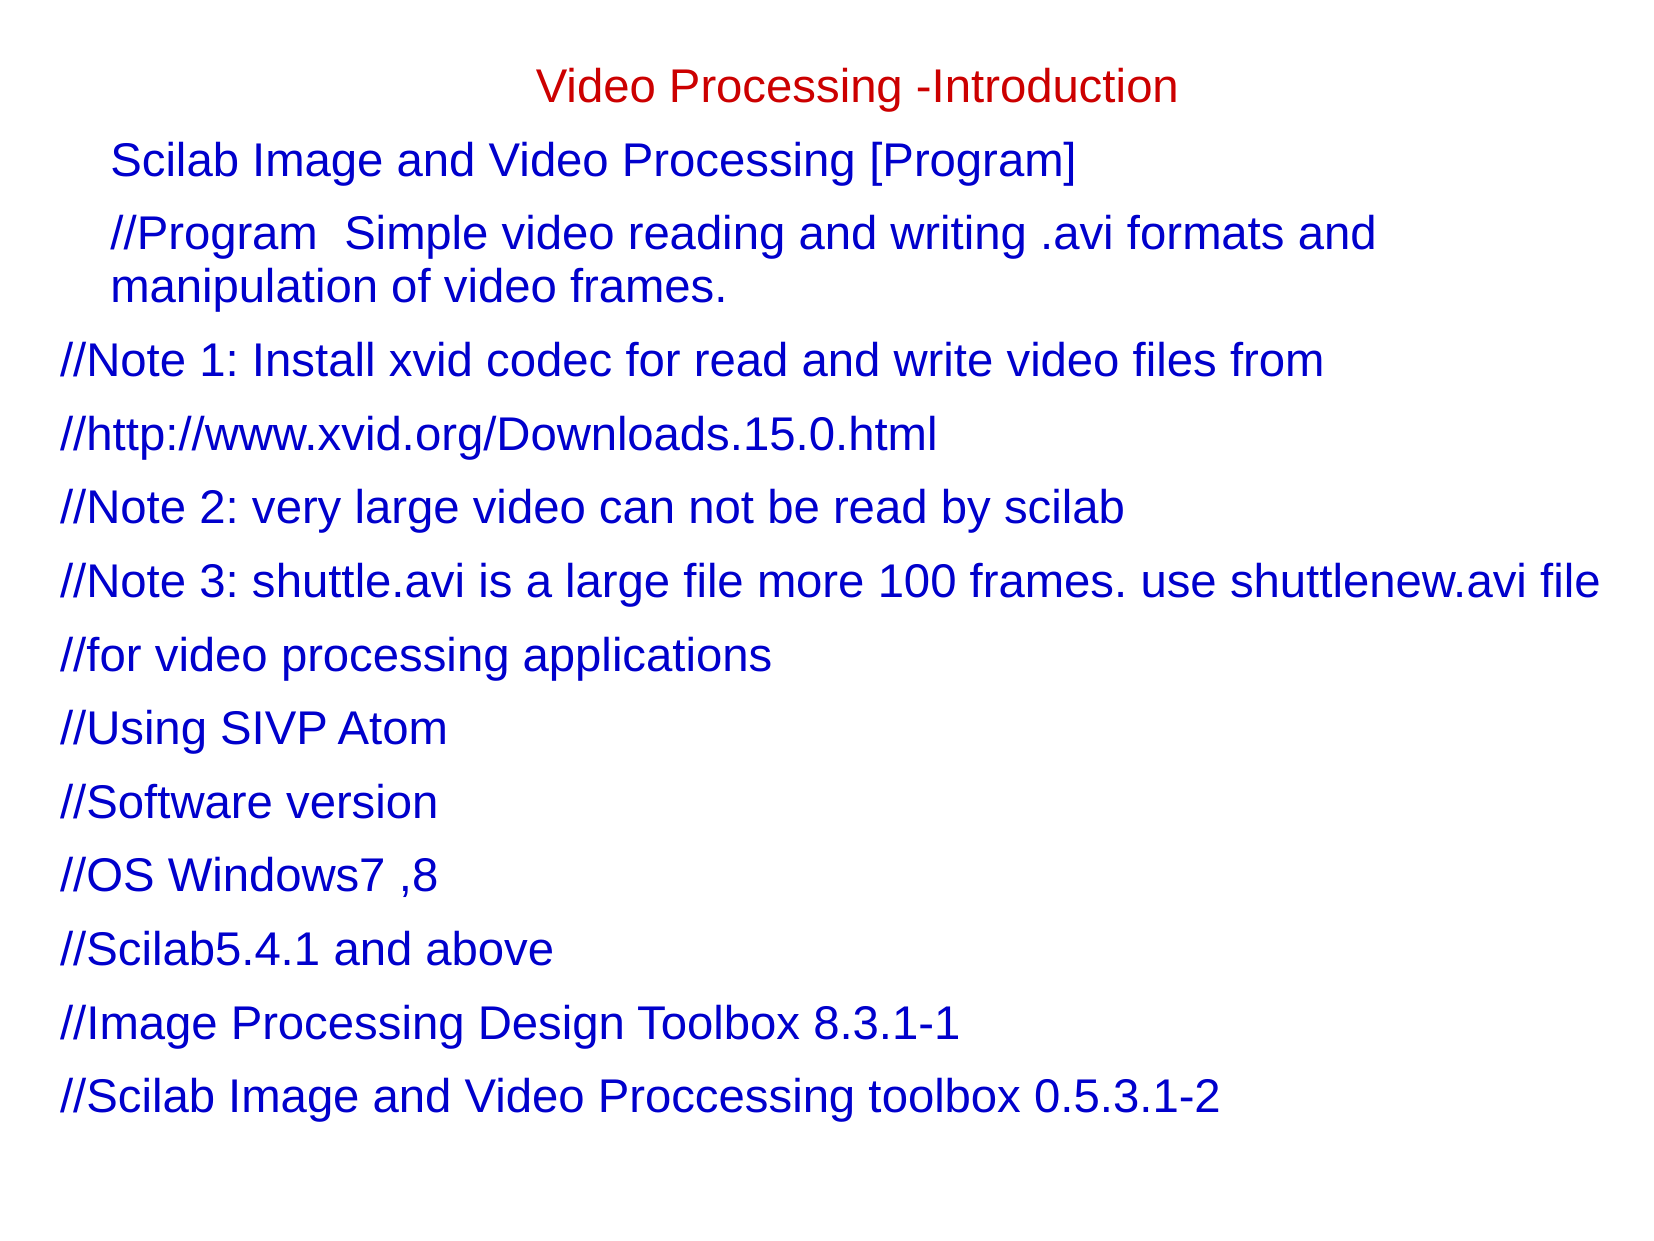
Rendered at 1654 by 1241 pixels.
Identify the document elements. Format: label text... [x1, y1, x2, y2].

list Video Processing -Introduction Scilab Image and Video Processing [Program] //Program Simple video reading and writing .avi formats and manipulation of video frames. //Note 1: Install xvid codec for read and write video files from //http://www.xvid.org/Downloads.15.0.html //Note 2: very large video can not be read by scilab //Note 3: shuttle.avi is a large file more 100 frames. use shuttlenew.avi file //for video processing applications //Using SIVP Atom //Software version //OS Windows7 ,8 //Scilab5.4.1 and above //Image Processing Design Toolbox 8.3.1-1 //Scilab Image and Video Proccessing toolbox 0.5.3.1-2 [60, 60, 1606, 1171]
